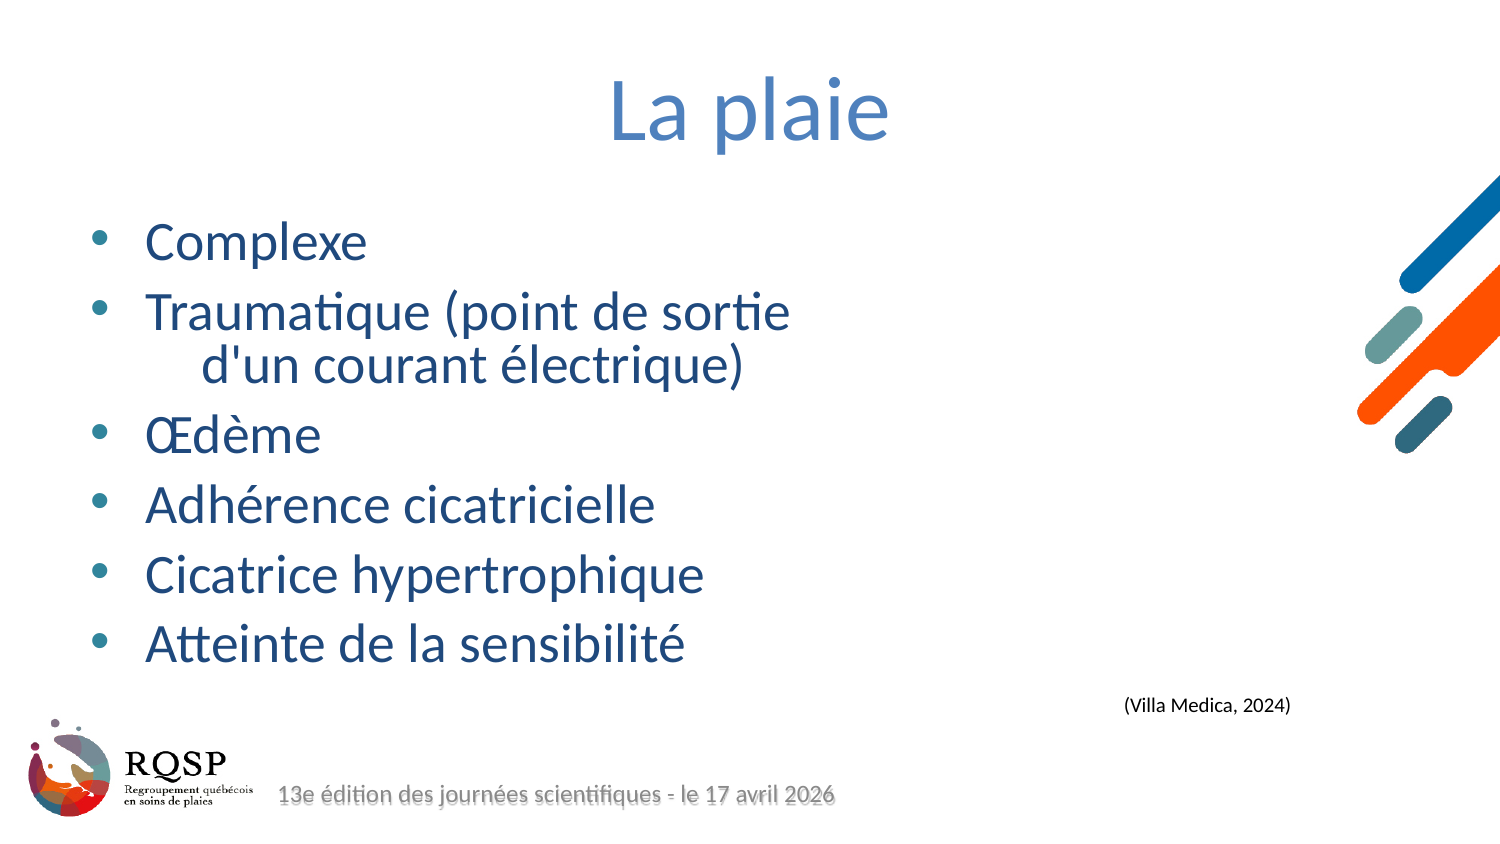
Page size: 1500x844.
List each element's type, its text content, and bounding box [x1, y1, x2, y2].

text_box (Villa Medica, 2024) [1108, 684, 1477, 725]
title La plaie [75, 33, 1426, 175]
list Complexe Traumatique (point de sortie d'un courant électrique) Œdème Adhérence cicatricielle Cicatrice hypertrophique Atteinte de la sensibilité [75, 126, 863, 684]
